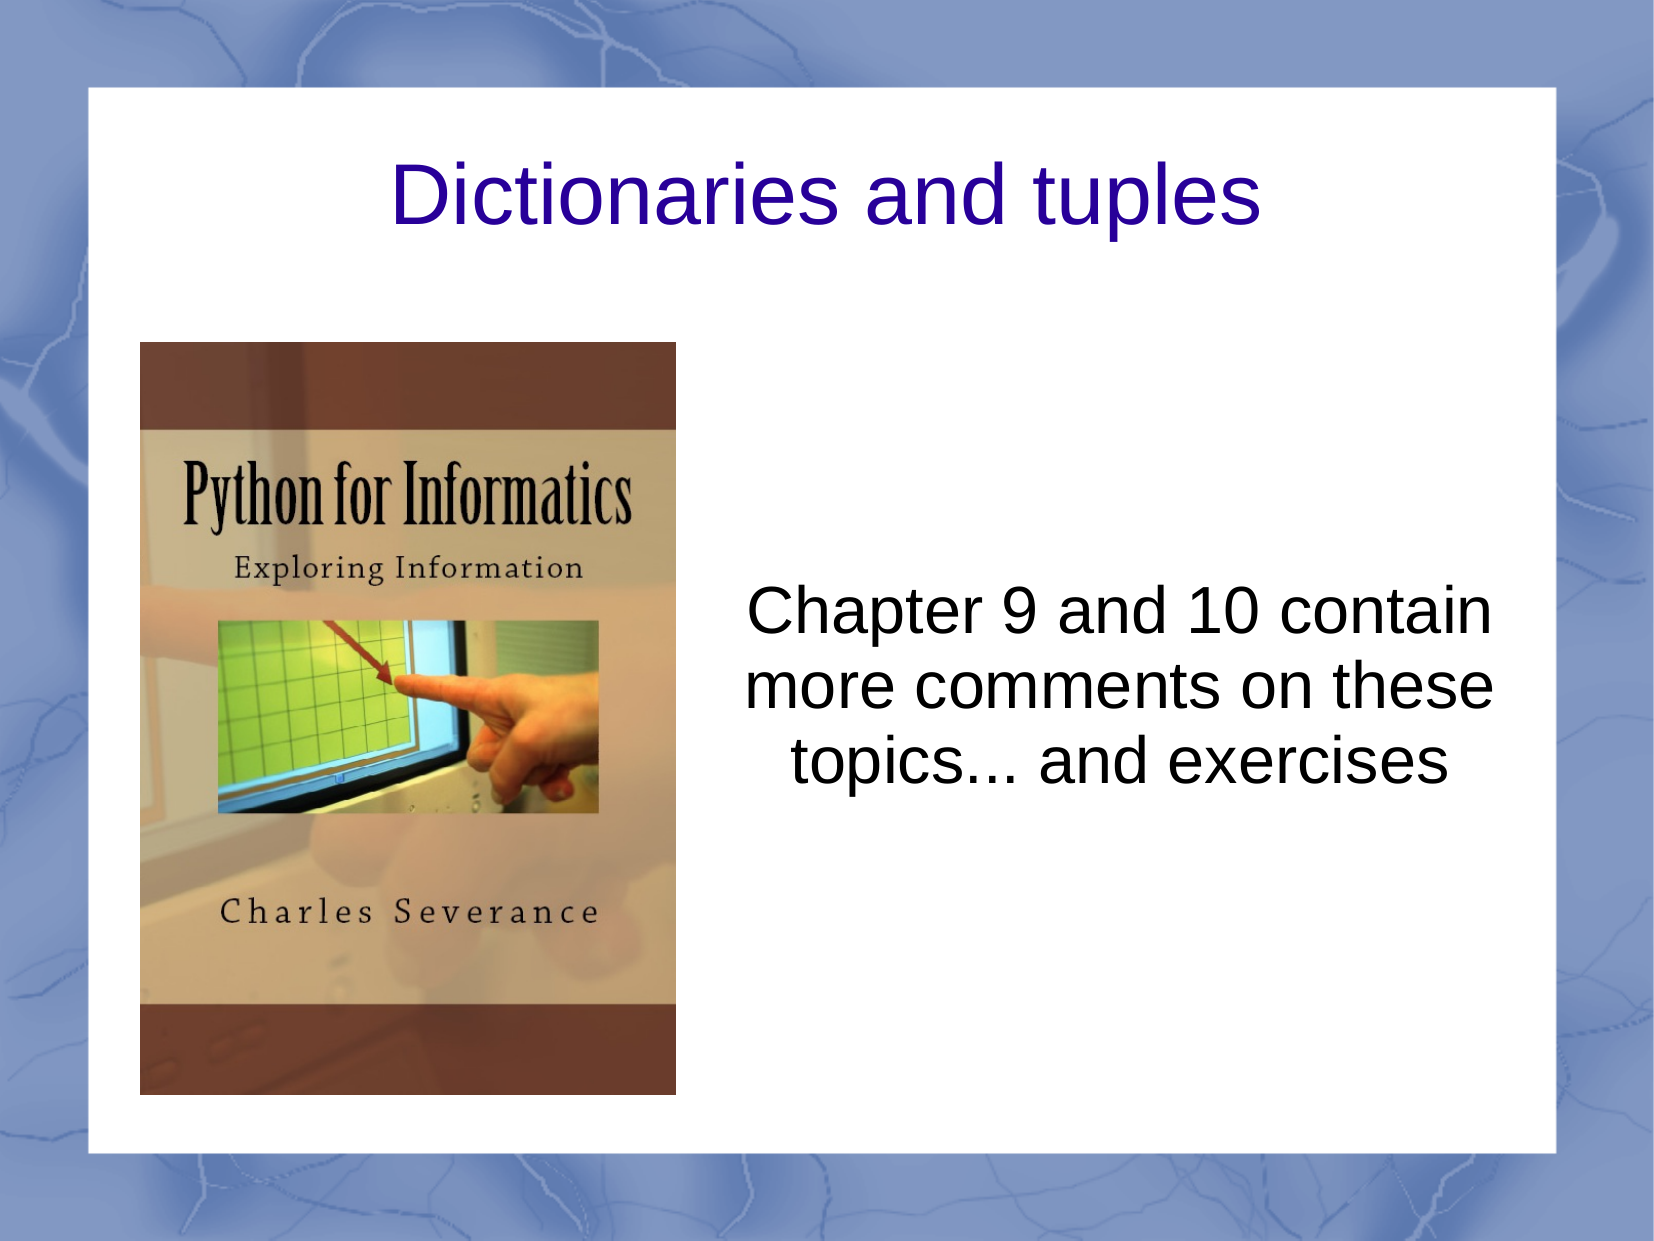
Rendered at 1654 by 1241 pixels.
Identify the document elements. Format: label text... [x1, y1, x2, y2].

subtitle Chapter 9 and 10 contain more comments on these topics... and exercises [735, 325, 1506, 1045]
picture [0, 0, 1654, 1241]
title Dictionaries and tuples [118, 90, 1536, 298]
